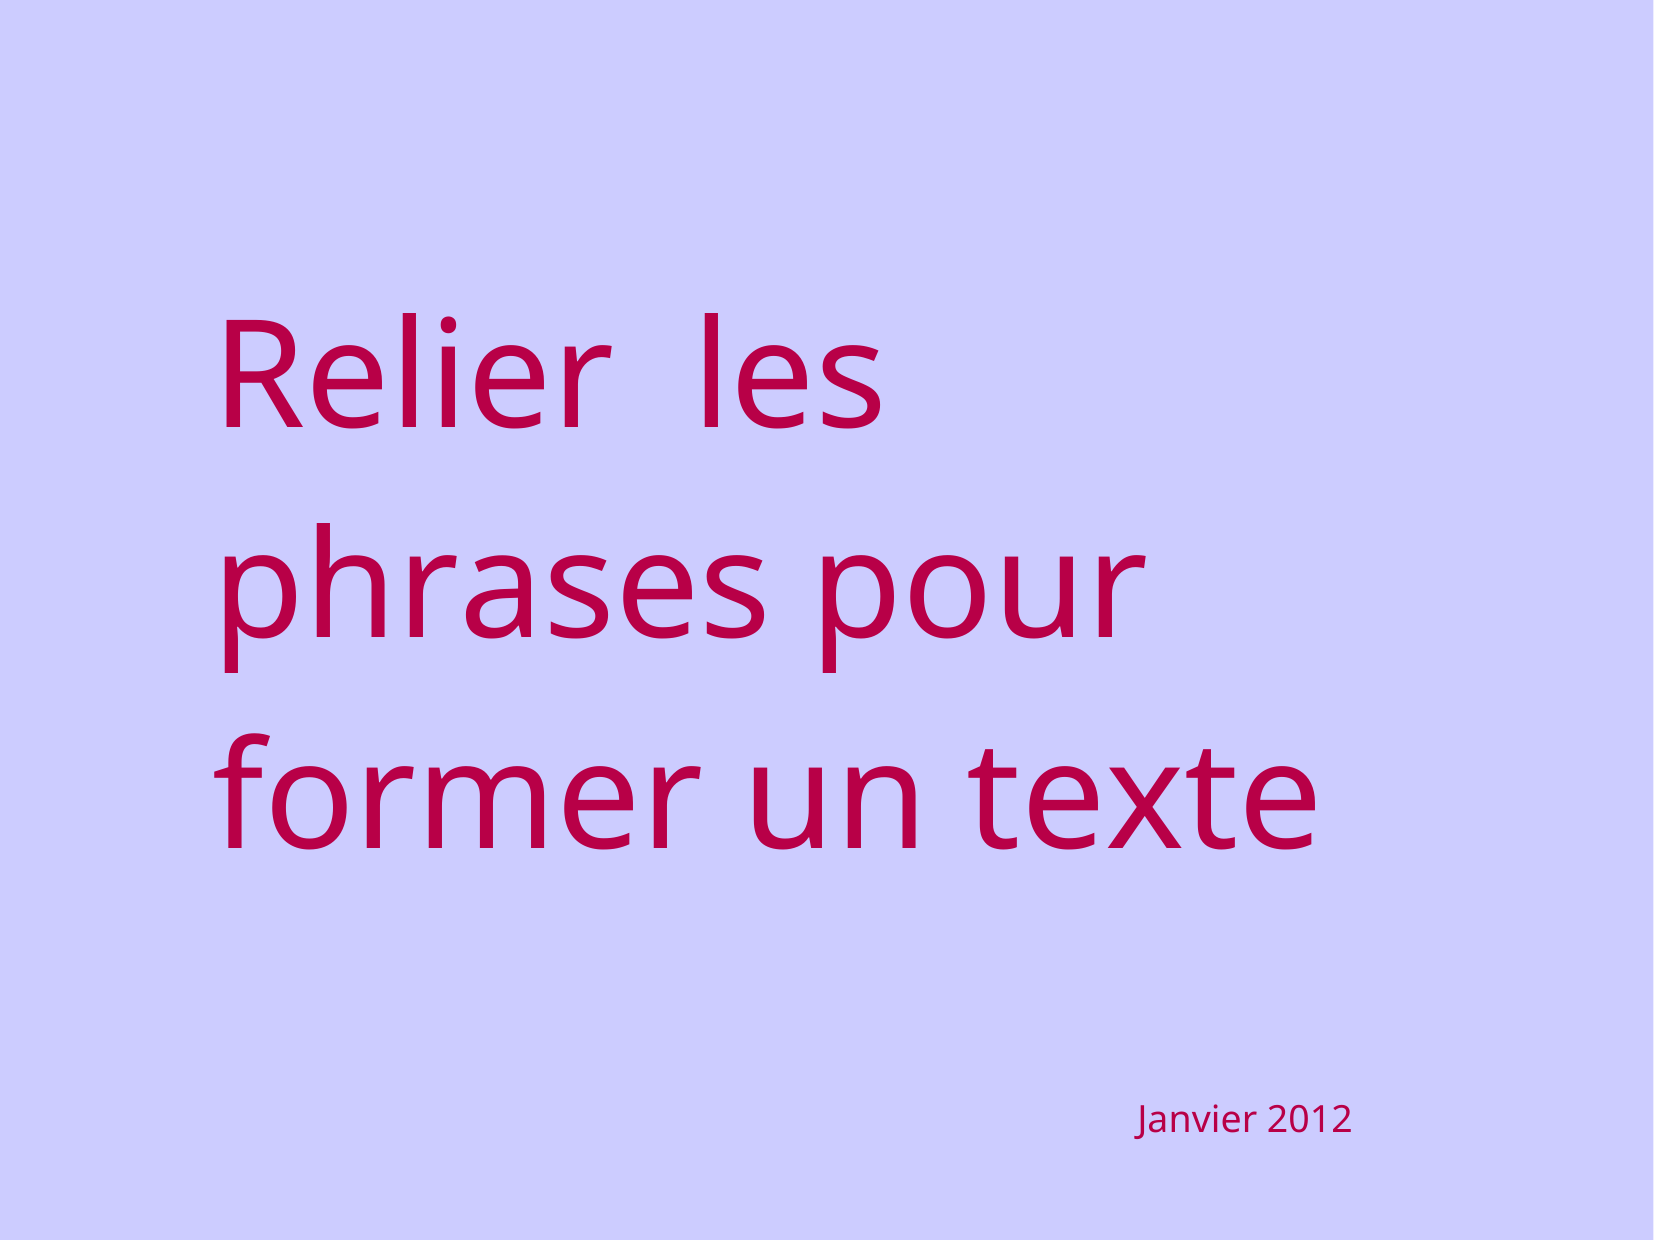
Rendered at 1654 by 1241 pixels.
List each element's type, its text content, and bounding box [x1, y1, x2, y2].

text_box Relier les phrases pour former un texte [197, 239, 1379, 1007]
text_box Janvier 2012 [1122, 1079, 1548, 1241]
